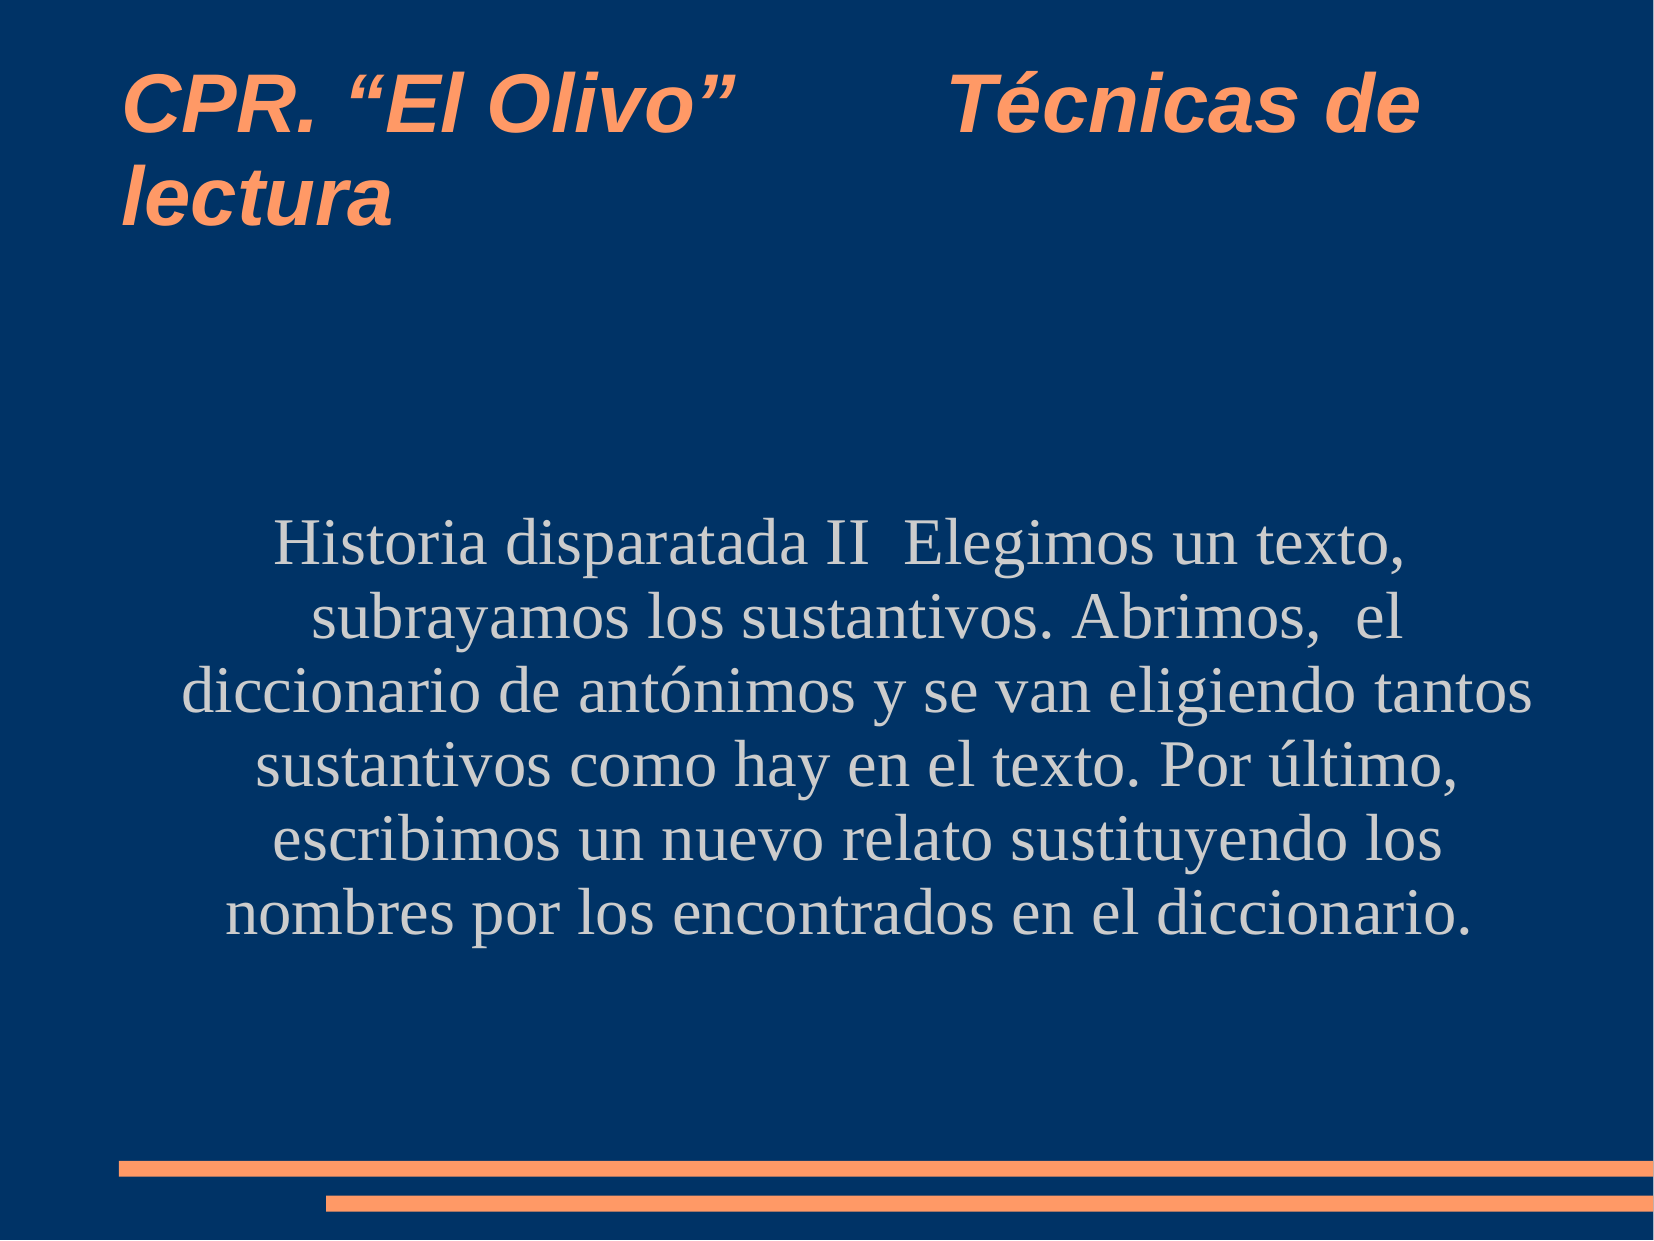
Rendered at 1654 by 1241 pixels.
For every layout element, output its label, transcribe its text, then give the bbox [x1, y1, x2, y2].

subtitle Historia disparatada II Elegimos un texto, subrayamos los sustantivos. Abrimos, el diccionario de antónimos y se van eligiendo tantos sustantivos como hay en el texto. Por último, escribimos un nuevo relato sustituyendo los nombres por los encontrados en el diccionario. [121, 322, 1561, 1132]
title CPR. “El Olivo” Técnicas de lectura [121, 46, 1534, 254]
